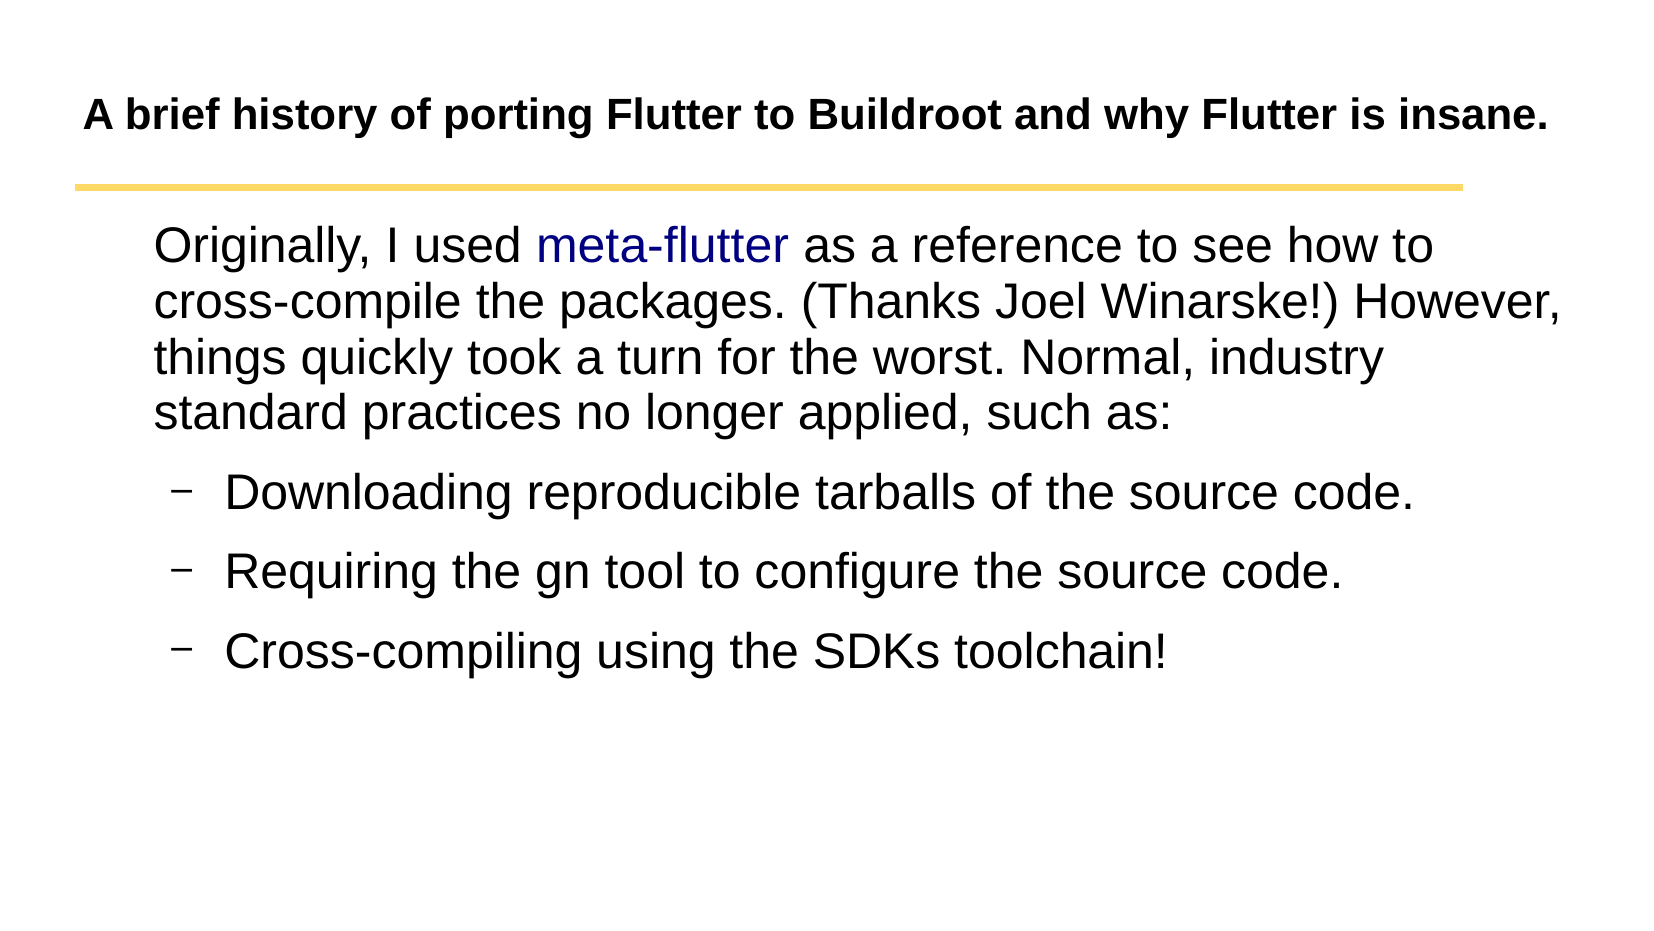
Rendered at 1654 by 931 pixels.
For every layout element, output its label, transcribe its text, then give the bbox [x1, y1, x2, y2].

list Originally, I used meta-flutter as a reference to see how to cross-compile the packages. (Thanks Joel Winarske!) However, things quickly took a turn for the worst. Normal, industry standard practices no longer applied, such as: Downloading reproducible tarballs of the source code. Requiring the gn tool to configure the source code. Cross-compiling using the SDKs toolchain! [82, 217, 1571, 758]
title A brief history of porting Flutter to Buildroot and why Flutter is insane. [82, 37, 1571, 193]
